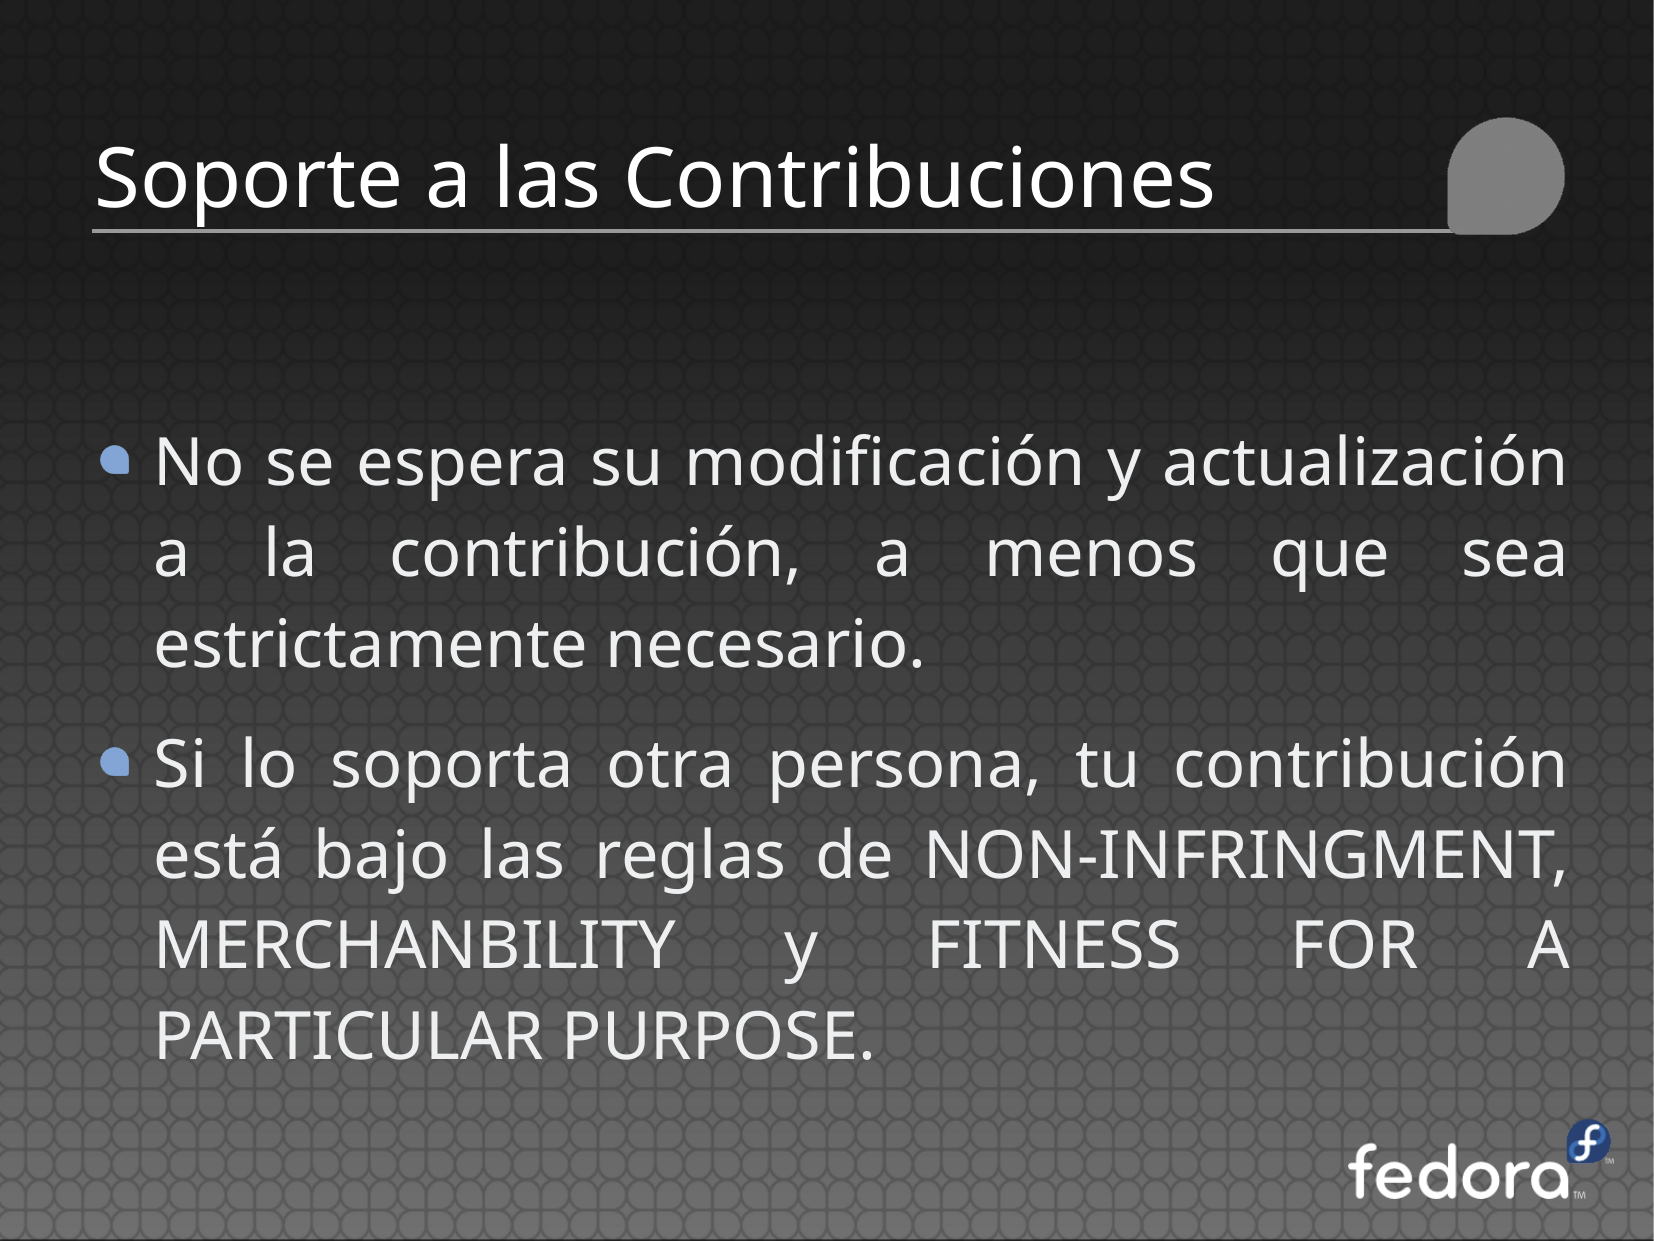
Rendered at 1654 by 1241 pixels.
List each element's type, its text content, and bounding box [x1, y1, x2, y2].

picture [0, 0, 1654, 1241]
title Soporte a las Contribuciones [94, 100, 1426, 251]
list No se espera su modificación y actualización a la contribución, a menos que sea estrictamente necesario. Si lo soporta otra persona, tu contribución está bajo las reglas de NON-INFRINGMENT, MERCHANBILITY y FITNESS FOR A PARTICULAR PURPOSE. [82, 414, 1571, 999]
